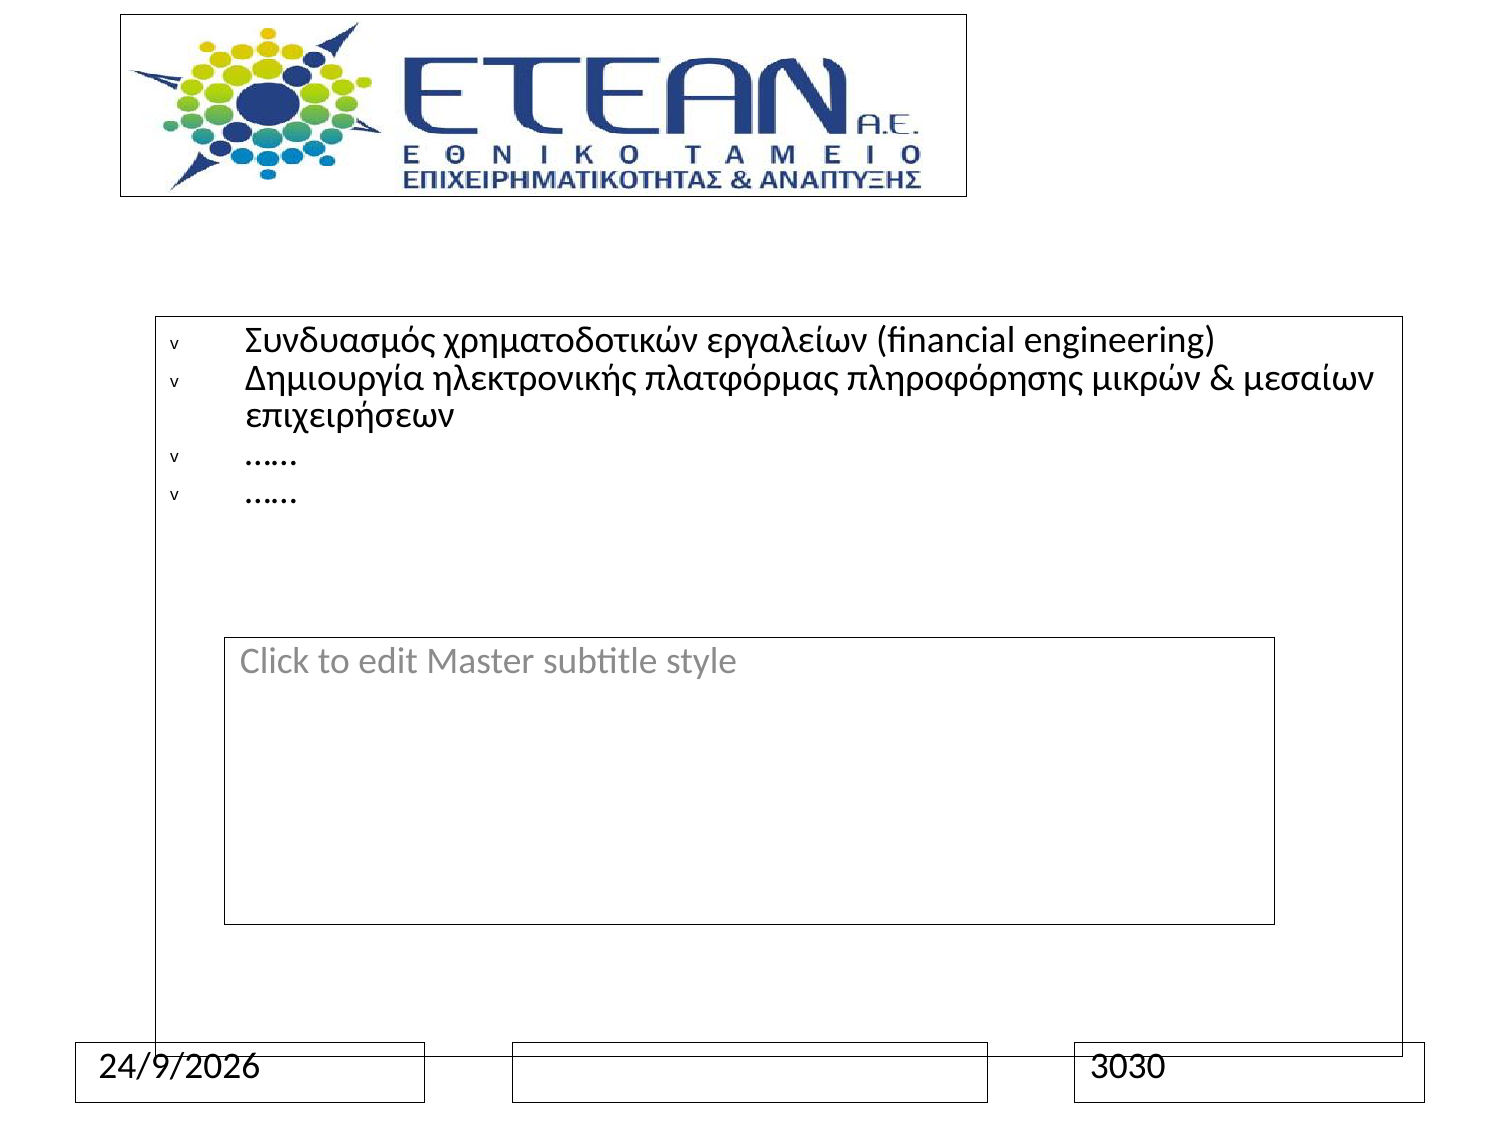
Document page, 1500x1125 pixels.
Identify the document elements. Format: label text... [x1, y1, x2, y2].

text_box Συνδυασμός χρηματοδοτικών εργαλείων (financial engineering) Δημιουργία ηλεκτρονικής πλατφόρμας πληροφόρησης μικρών & μεσαίων επιχειρήσεων …… …… [155, 316, 1403, 1057]
picture [121, 15, 966, 196]
slide_number 11 [1074, 1042, 1425, 1103]
